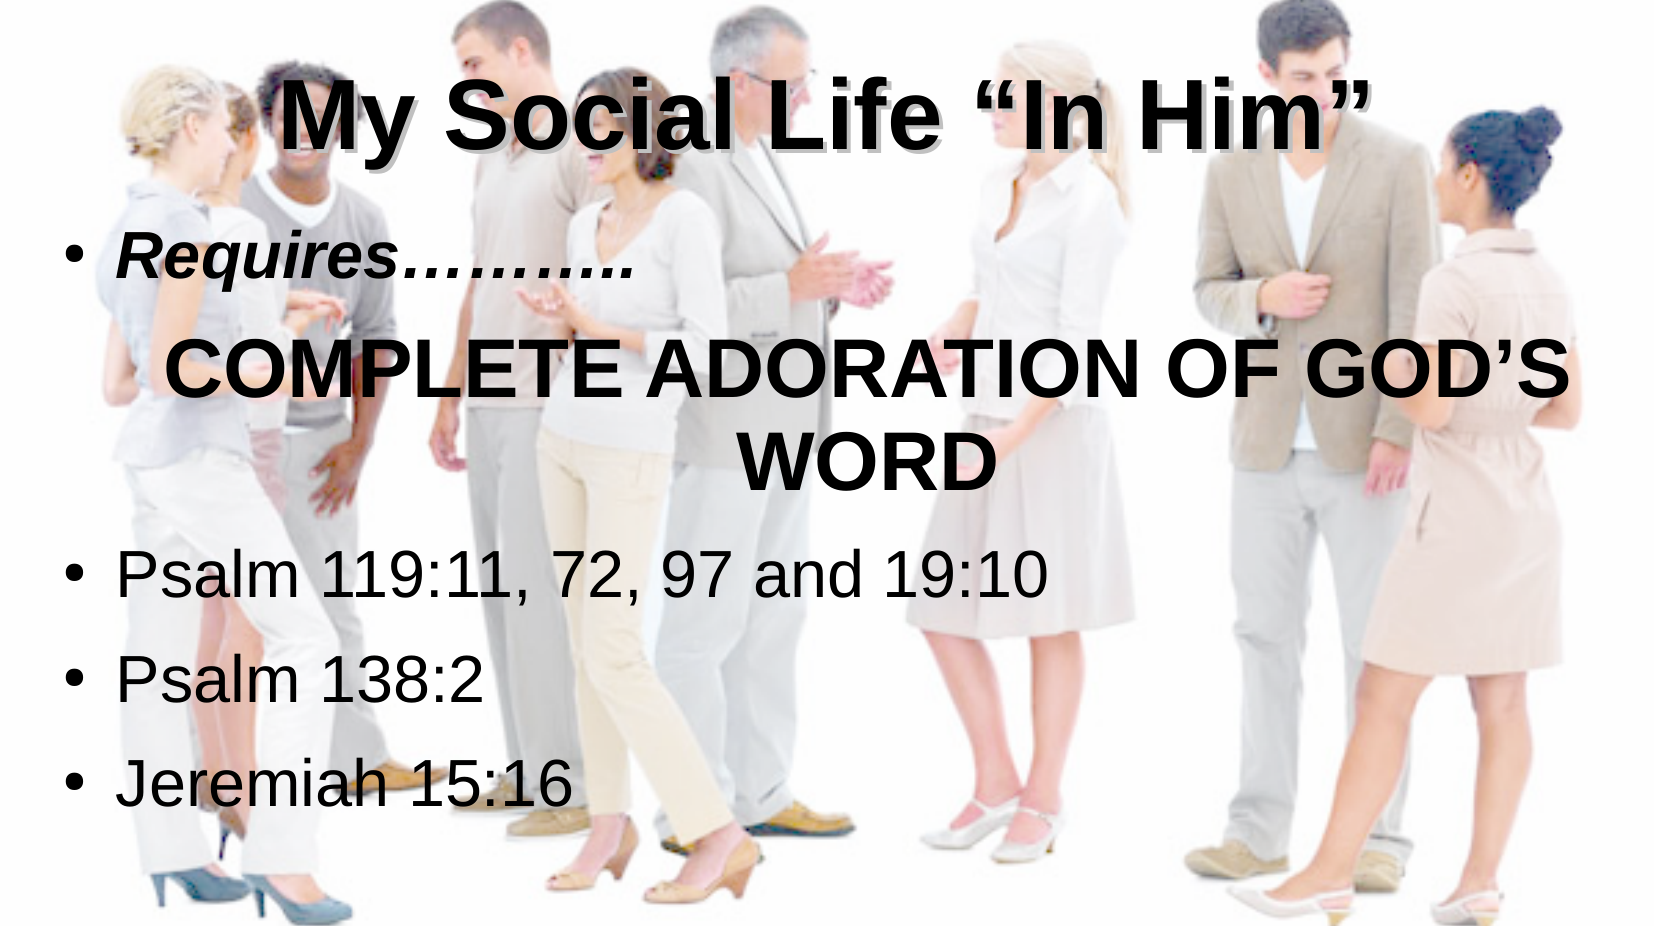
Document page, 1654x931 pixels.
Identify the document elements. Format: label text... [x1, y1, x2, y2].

list Requires……….. COMPLETE ADORATION OF GOD’S WORD Psalm 119:11, 72, 97 and 19:10 Psalm 138:2 Jeremiah 15:16 [45, 217, 1621, 901]
title My Social Life “In Him” [82, 37, 1571, 193]
picture [0, 0, 1654, 926]
